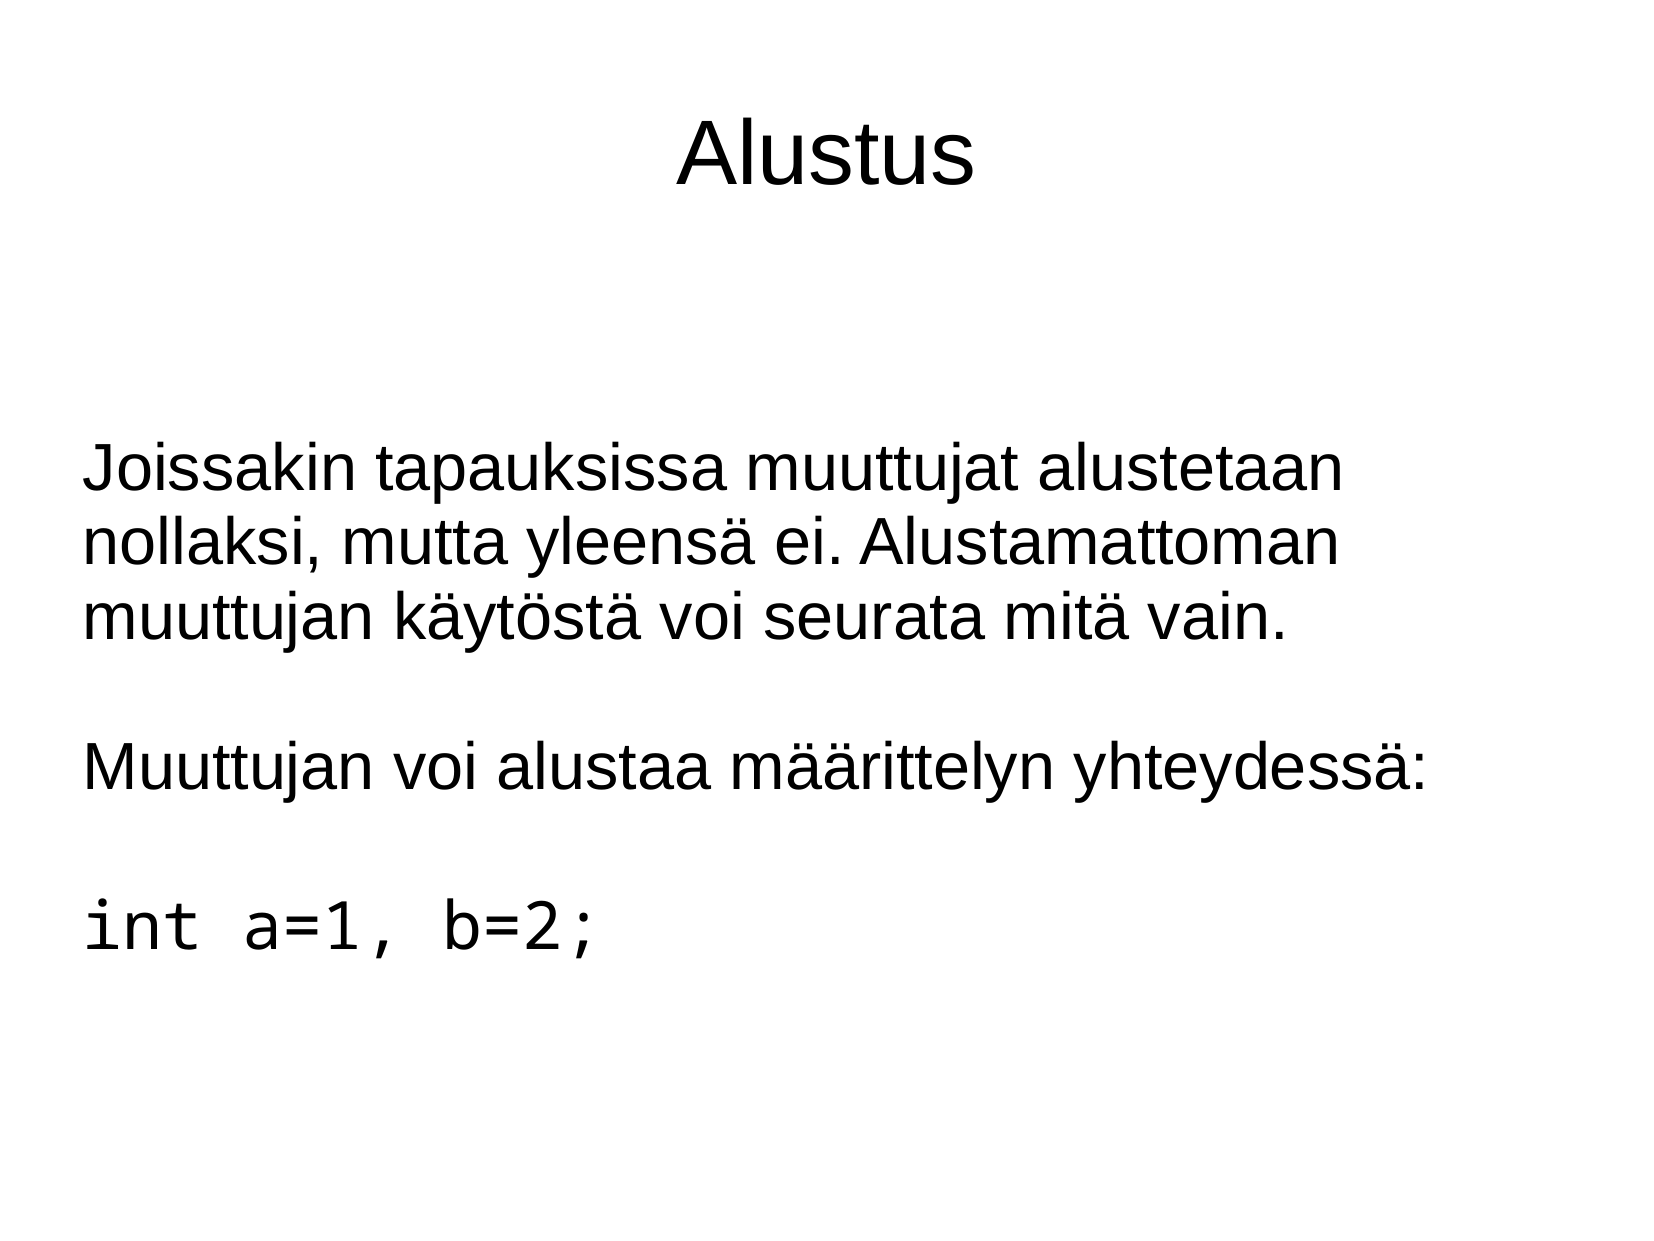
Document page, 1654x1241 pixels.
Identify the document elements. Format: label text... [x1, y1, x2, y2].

title Alustus [82, 56, 1571, 250]
subtitle Joissakin tapauksissa muuttujat alustetaan nollaksi, mutta yleensä ei. Alustamattoman muuttujan käytöstä voi seurata mitä vain. Muuttujan voi alustaa määrittelyn yhteydessä: int a=1, b=2; [82, 297, 1571, 1102]
